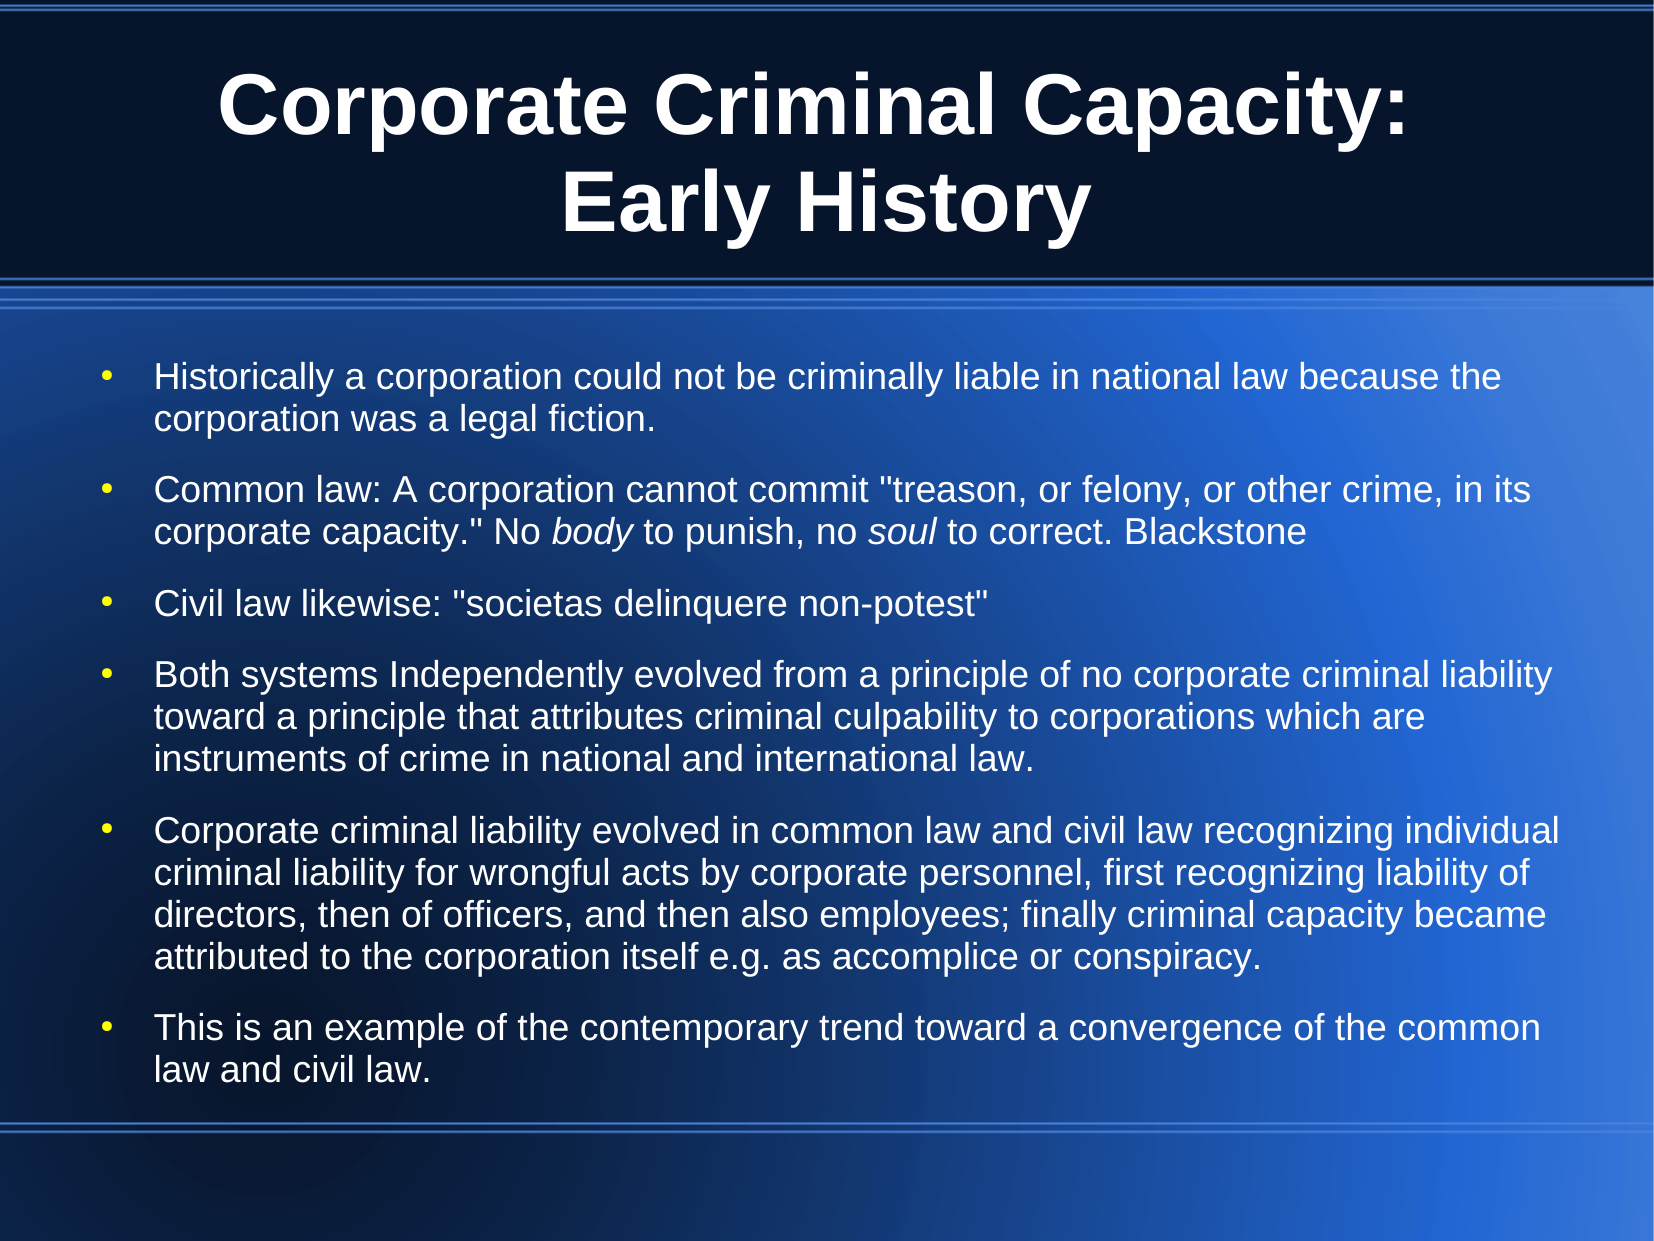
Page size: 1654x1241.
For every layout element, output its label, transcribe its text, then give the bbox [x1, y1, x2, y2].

picture [0, 0, 1654, 1241]
title Corporate Criminal Capacity: Early History [82, 49, 1571, 257]
list Historically a corporation could not be criminally liable in national law because the corporation was a legal fiction. Common law: A corporation cannot commit "treason, or felony, or other crime, in its corporate capacity." No body to punish, no soul to correct. Blackstone Civil law likewise: "societas delinquere non-potest" Both systems Independently evolved from a principle of no corporate criminal liability toward a principle that attributes criminal culpability to corporations which are instruments of crime in national and international law. Corporate criminal liability evolved in common law and civil law recognizing individual criminal liability for wrongful acts by corporate personnel, first recognizing liability of directors, then of officers, and then also employees; finally criminal capacity became attributed to the corporation itself e.g. as accomplice or conspiracy. This is an example of the contemporary trend toward a convergence of the common law and civil law. [82, 355, 1571, 1092]
